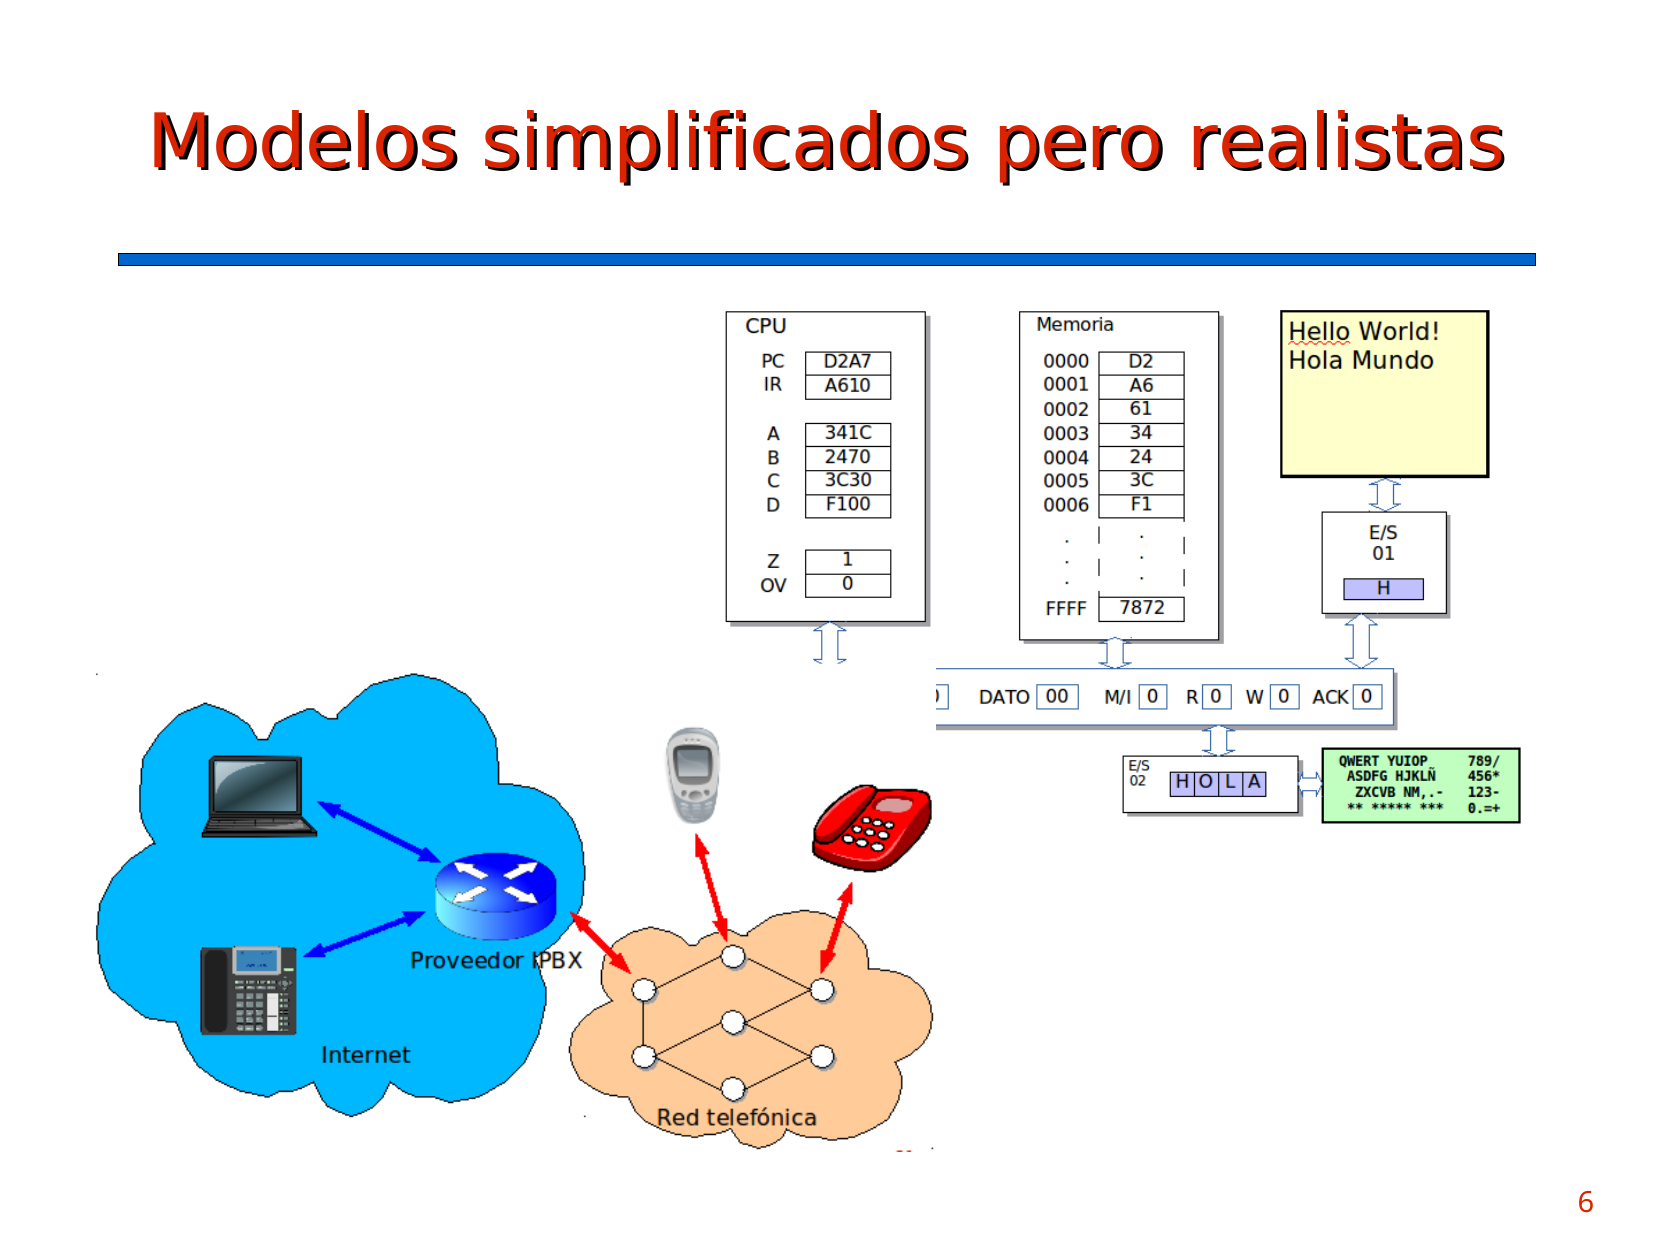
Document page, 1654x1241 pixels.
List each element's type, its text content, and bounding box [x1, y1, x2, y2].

title Modelos simplificados pero realistas [88, 37, 1565, 246]
picture [88, 309, 1523, 1152]
